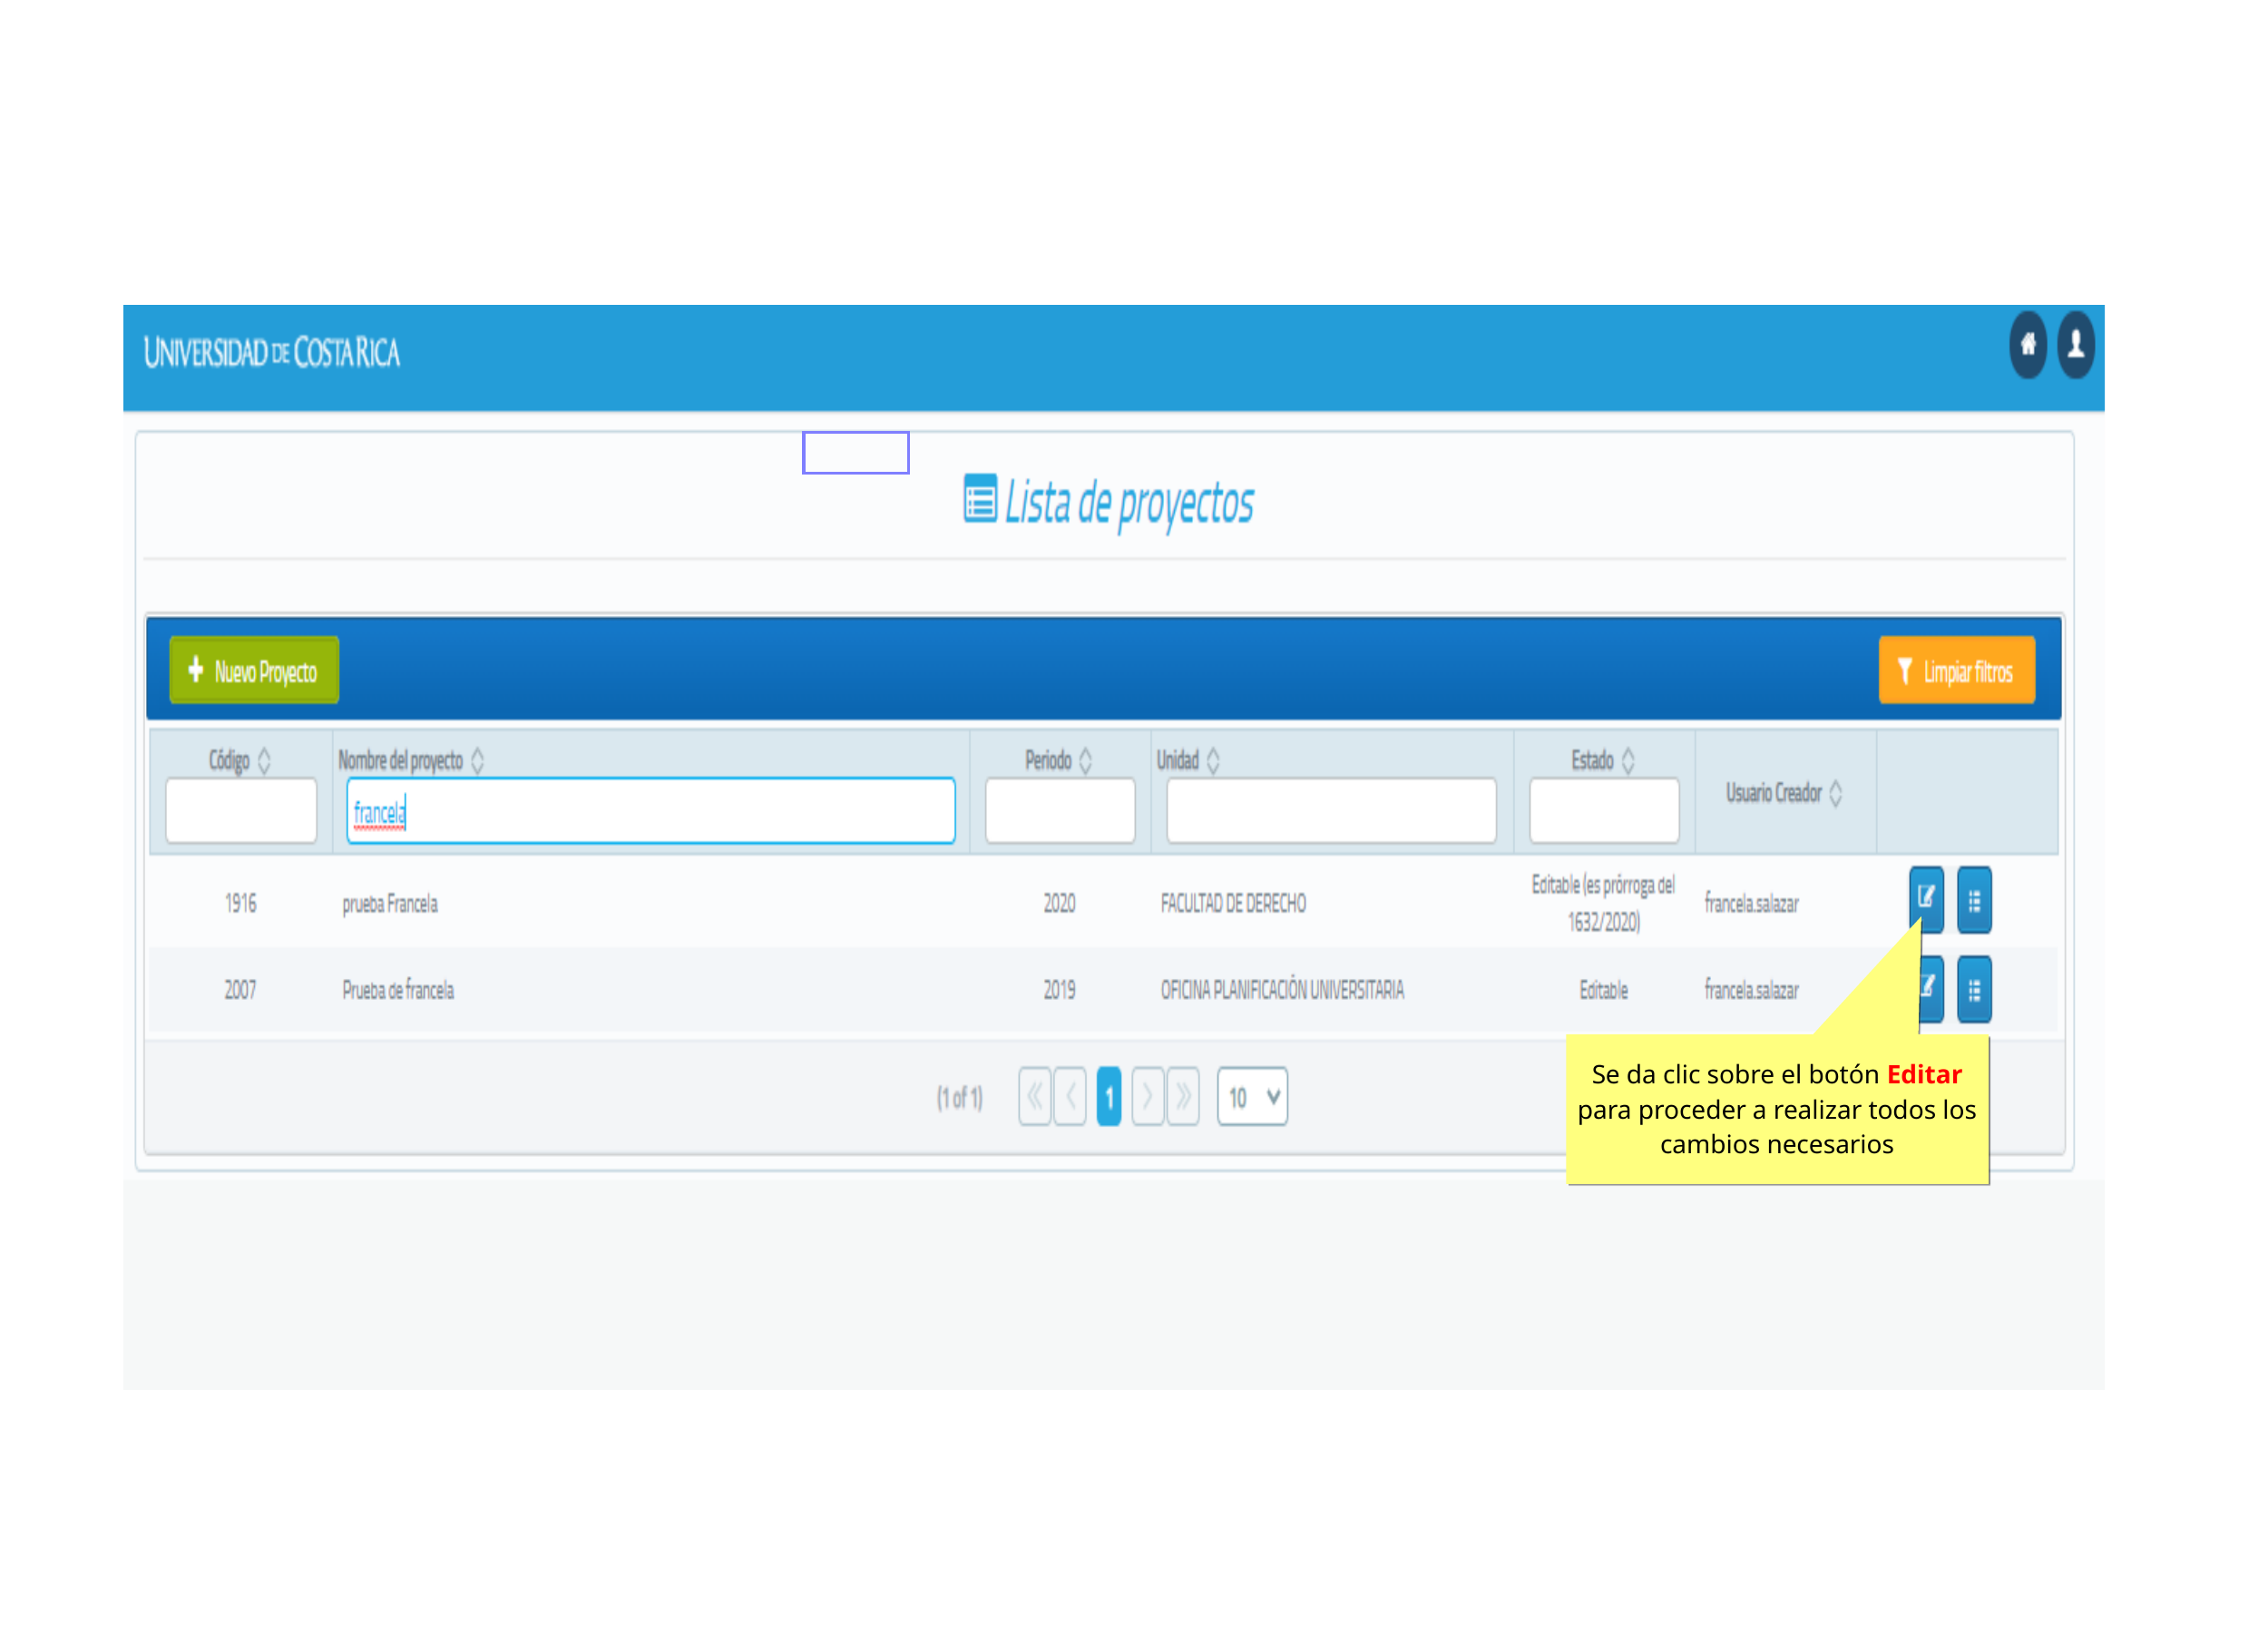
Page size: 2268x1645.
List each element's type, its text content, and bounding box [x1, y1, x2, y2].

picture [123, 305, 2106, 1390]
text_box [804, 433, 909, 474]
text_box Se da clic sobre el botón Editar para proceder a realizar todos los cambios necesarios [1566, 916, 1989, 1184]
